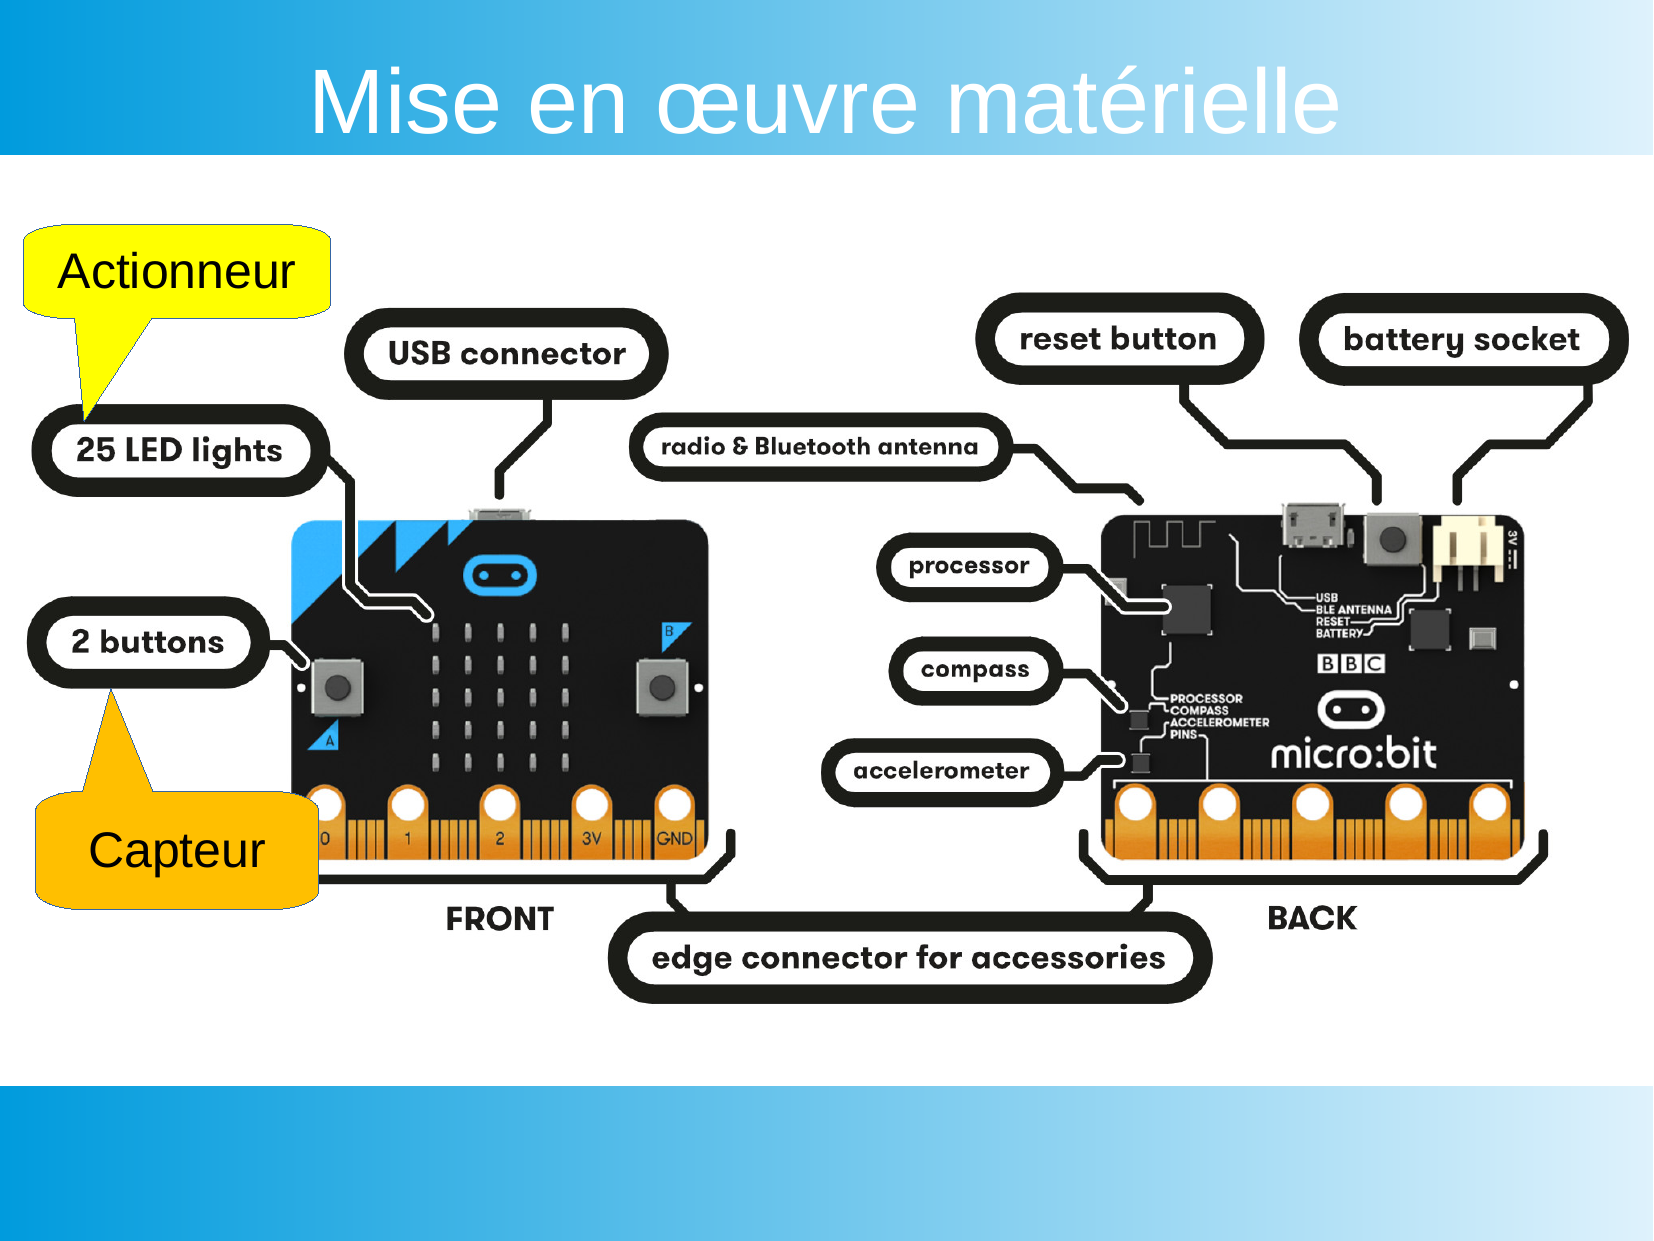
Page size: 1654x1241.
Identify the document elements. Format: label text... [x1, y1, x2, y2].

picture [3, 247, 1649, 1052]
title Mise en œuvre matérielle [82, 49, 1571, 155]
text_box Actionneur [23, 224, 331, 422]
text_box Capteur [35, 688, 319, 910]
